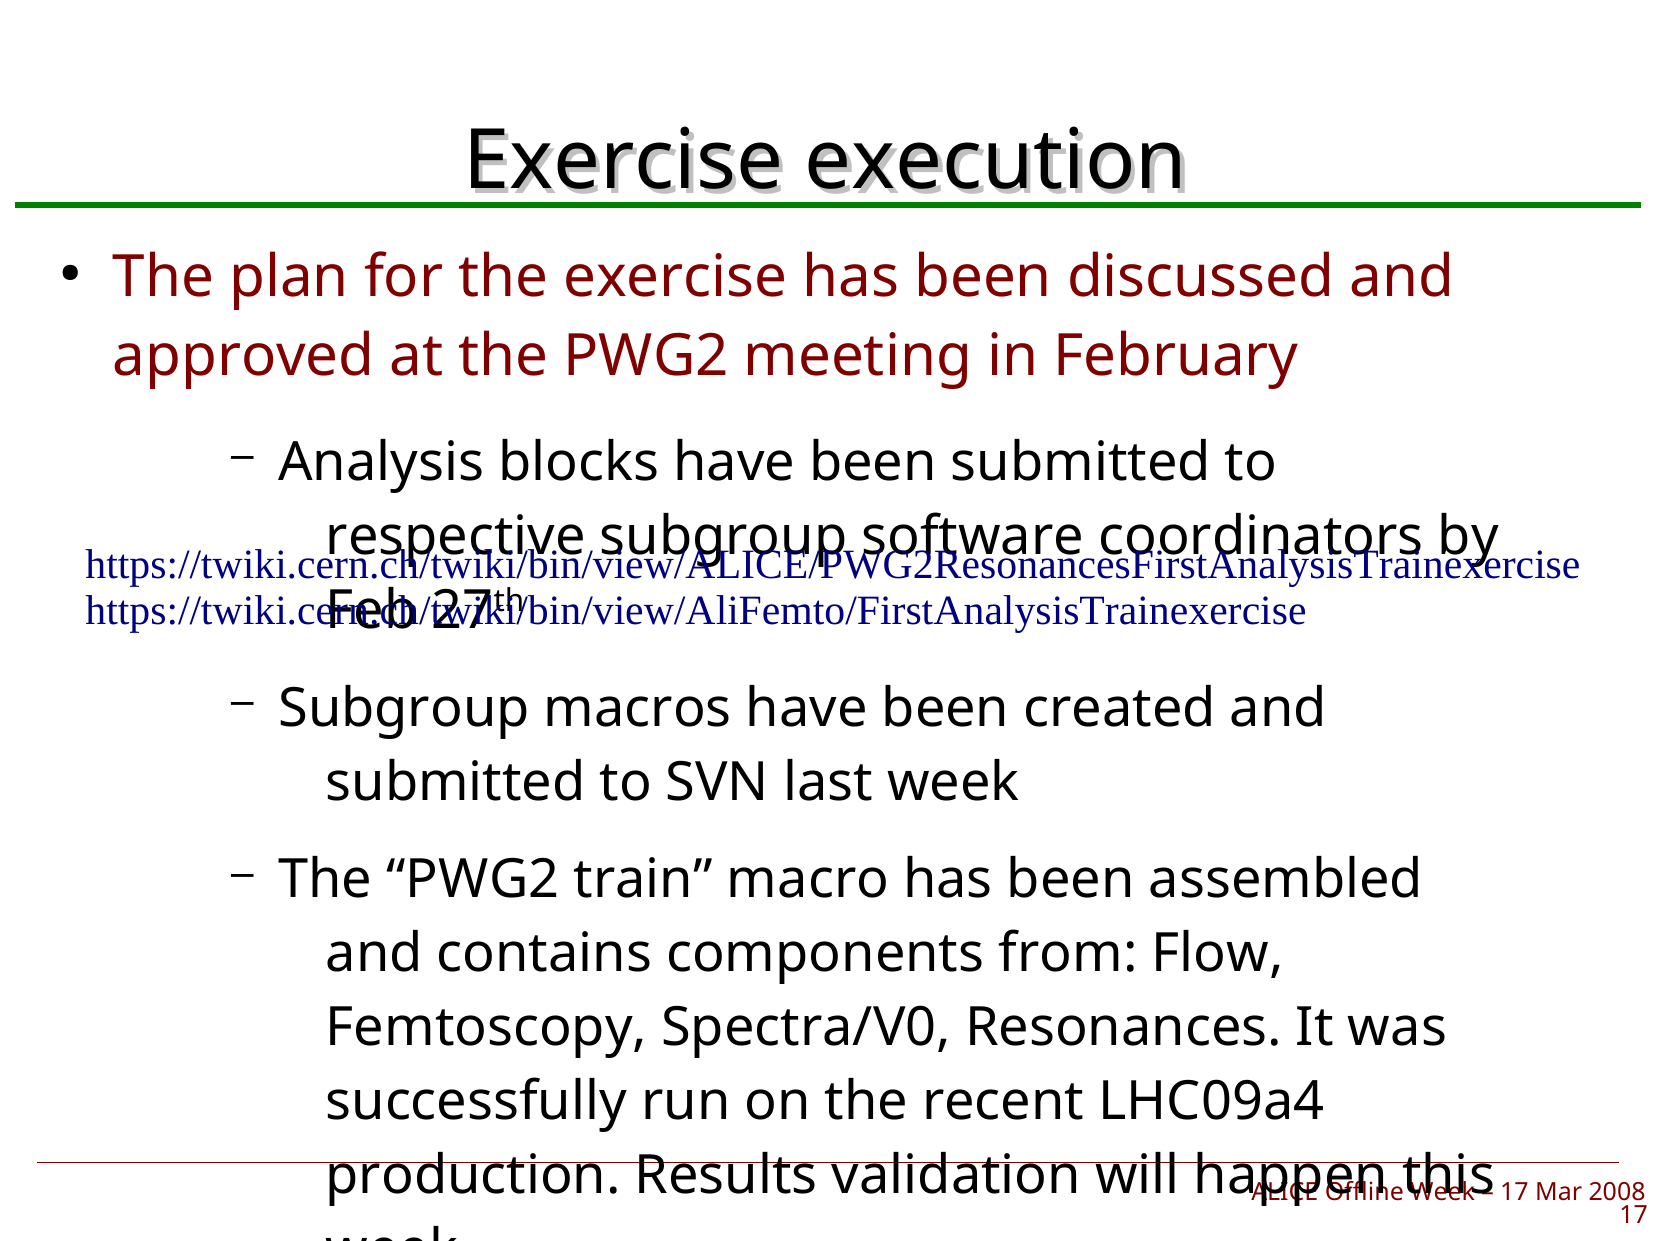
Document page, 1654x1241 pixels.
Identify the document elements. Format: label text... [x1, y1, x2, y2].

list The plan for the exercise has been discussed and approved at the PWG2 meeting in February Analysis blocks have been submitted to respective subgroup software coordinators by Feb 27th Subgroup macros have been created and submitted to SVN last week The “PWG2 train” macro has been assembled and contains components from: Flow, Femtoscopy, Spectra/V0, Resonances. It was successfully run on the recent LHC09a4 production. Results validation will happen this week. [42, 234, 1533, 1127]
text_box https://twiki.cern.ch/twiki/bin/view/ALICE/PWG2ResonancesFirstAnalysisTrainexercise https://twiki.cern.ch/twiki/bin/view/AliFemto/FirstAnalysisTrainexercise [85, 541, 1593, 681]
title Exercise execution [119, 52, 1532, 234]
